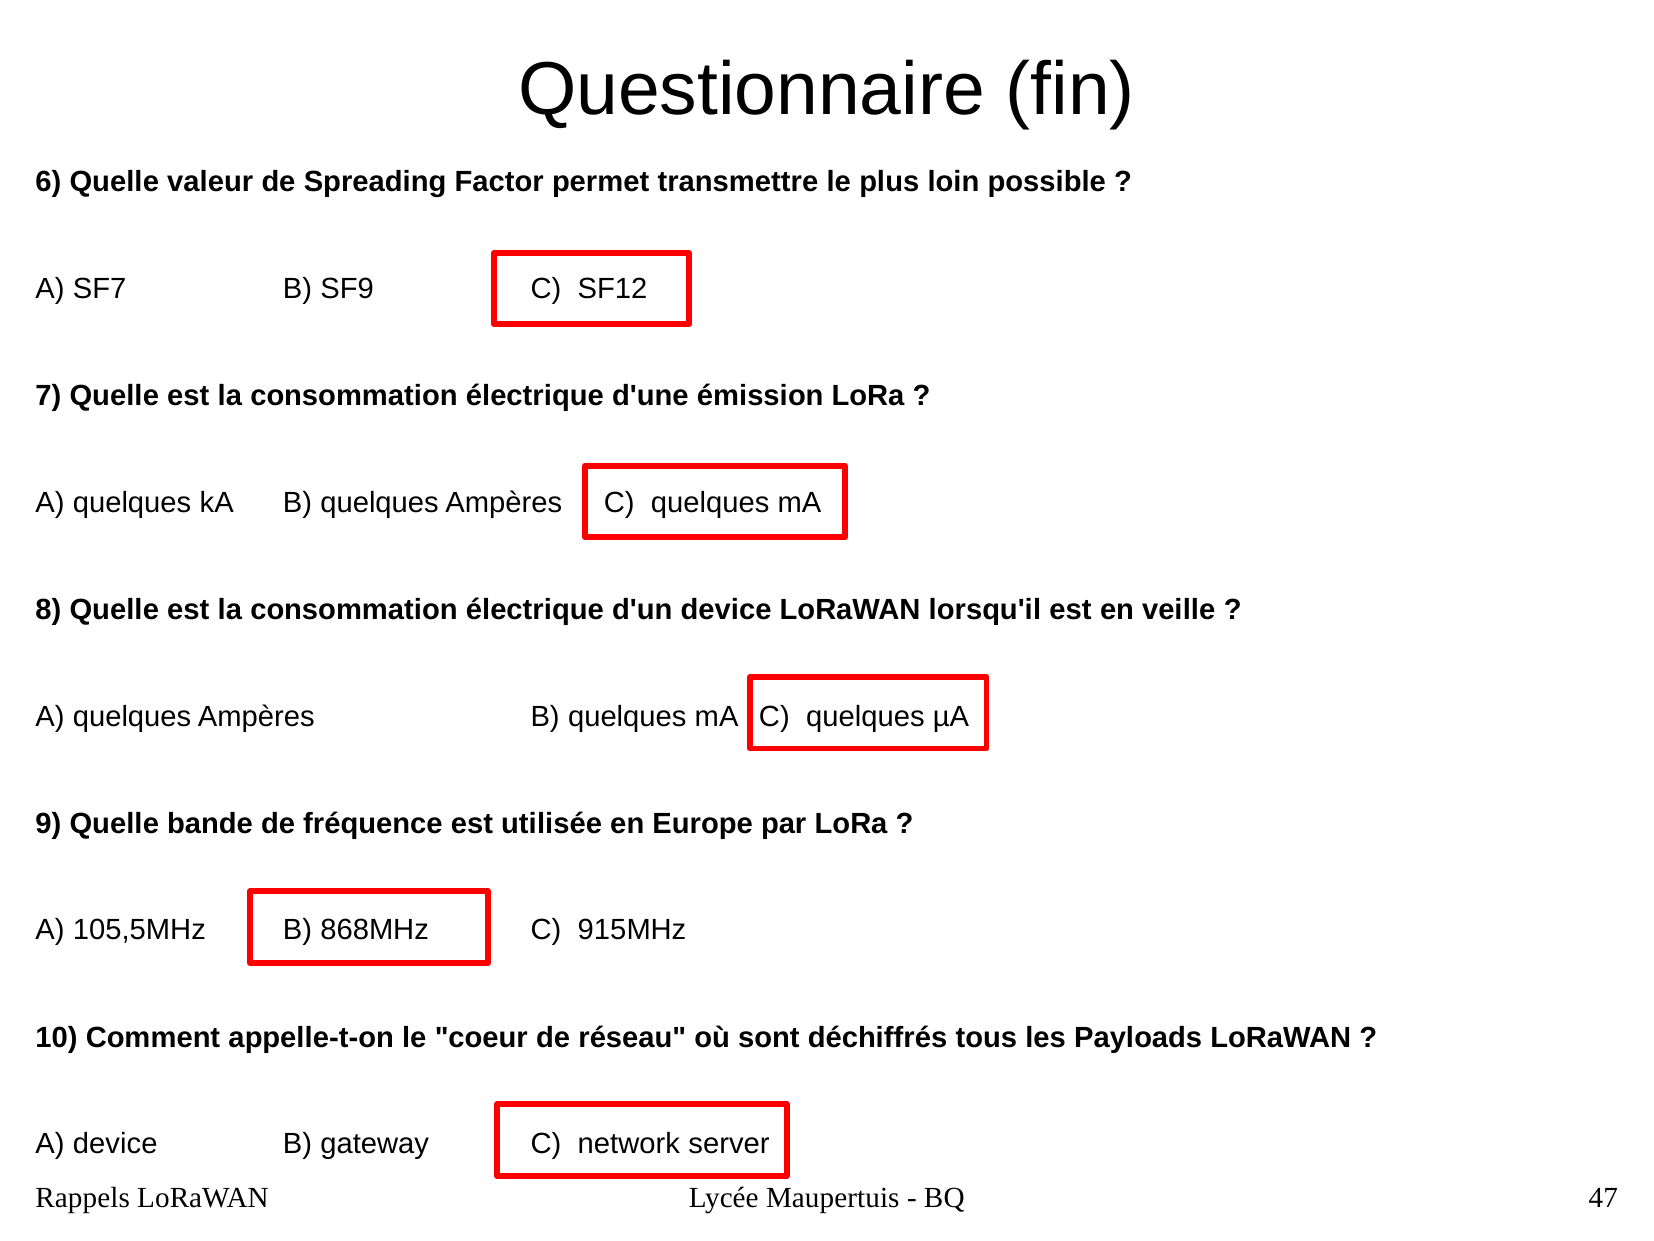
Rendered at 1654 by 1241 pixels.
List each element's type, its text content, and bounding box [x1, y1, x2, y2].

list 6) Quelle valeur de Spreading Factor permet transmettre le plus loin possible ? A) SF7 B) SF9 C) SF12 7) Quelle est la consommation électrique d'une émission LoRa ? A) quelques kA B) quelques Ampères C) quelques mA 8) Quelle est la consommation électrique d'un device LoRaWAN lorsqu'il est en veille ? A) quelques Ampères B) quelques mA C) quelques µA 9) Quelle bande de fréquence est utilisée en Europe par LoRa ? A) 105,5MHz B) 868MHz C) 915MHz 10) Comment appelle-t-on le "coeur de réseau" où sont déchiffrés tous les Payloads LoRaWAN ? A) device B) gateway C) network server [500, 1107, 784, 1170]
list 6) Quelle valeur de Spreading Factor permet transmettre le plus loin possible ? A) SF7 B) SF9 C) SF12 7) Quelle est la consommation électrique d'une émission LoRa ? A) quelques kA B) quelques Ampères C) quelques mA 8) Quelle est la consommation électrique d'un device LoRaWAN lorsqu'il est en veille ? A) quelques Ampères B) quelques mA C) quelques µA 9) Quelle bande de fréquence est utilisée en Europe par LoRa ? A) 105,5MHz B) 868MHz C) 915MHz 10) Comment appelle-t-on le "coeur de réseau" où sont déchiffrés tous les Payloads LoRaWAN ? A) device B) gateway C) network server [35, 165, 1619, 1170]
title Questionnaire (fin) [35, 35, 1619, 142]
